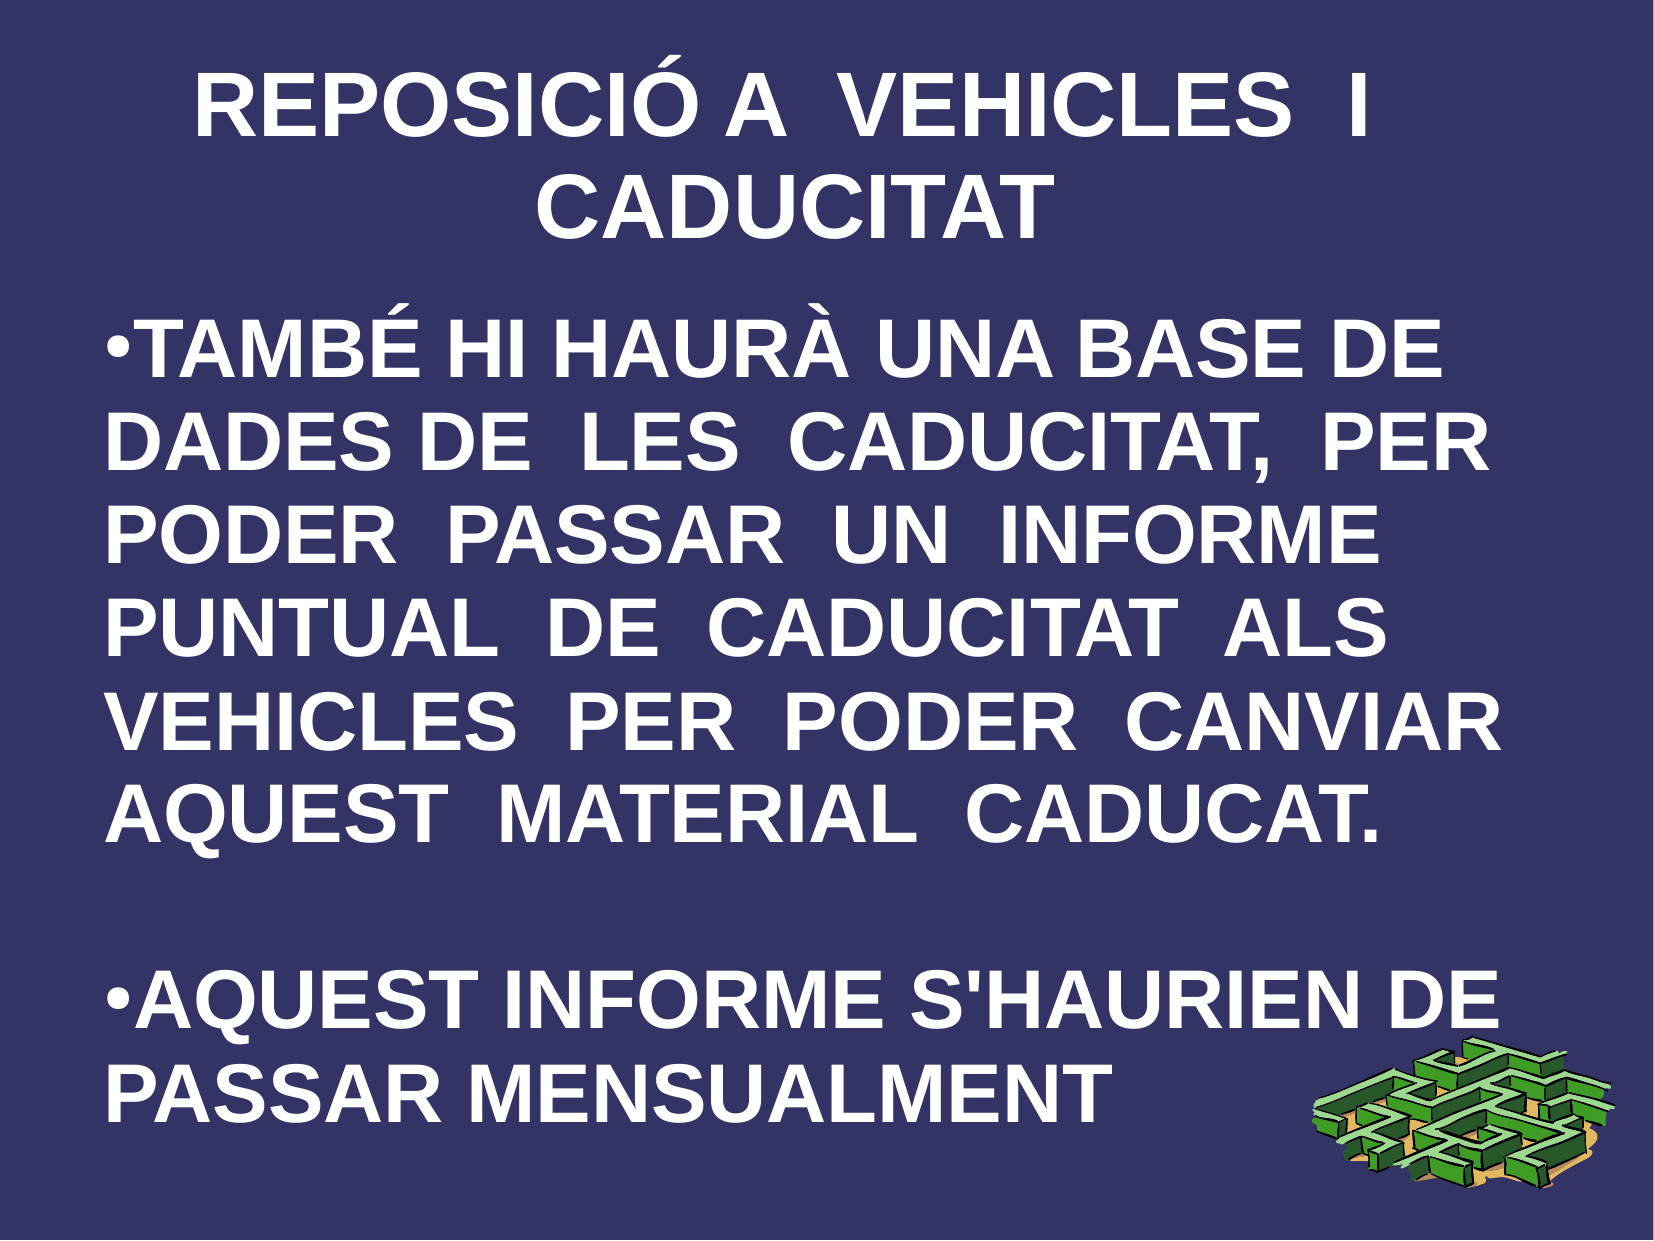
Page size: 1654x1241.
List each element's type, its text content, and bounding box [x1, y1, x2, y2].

text_box REPOSICIÓ A VEHICLES I CADUCITAT [177, 45, 1414, 266]
text_box TAMBÉ HI HAURÀ UNA BASE DE DADES DE LES CADUCITAT, PER PODER PASSAR UN INFORME PUNTUAL DE CADUCITAT ALS VEHICLES PER PODER CANVIAR AQUEST MATERIAL CADUCAT. AQUEST INFORME S'HAURIEN DE PASSAR MENSUALMENT [88, 295, 1646, 1148]
